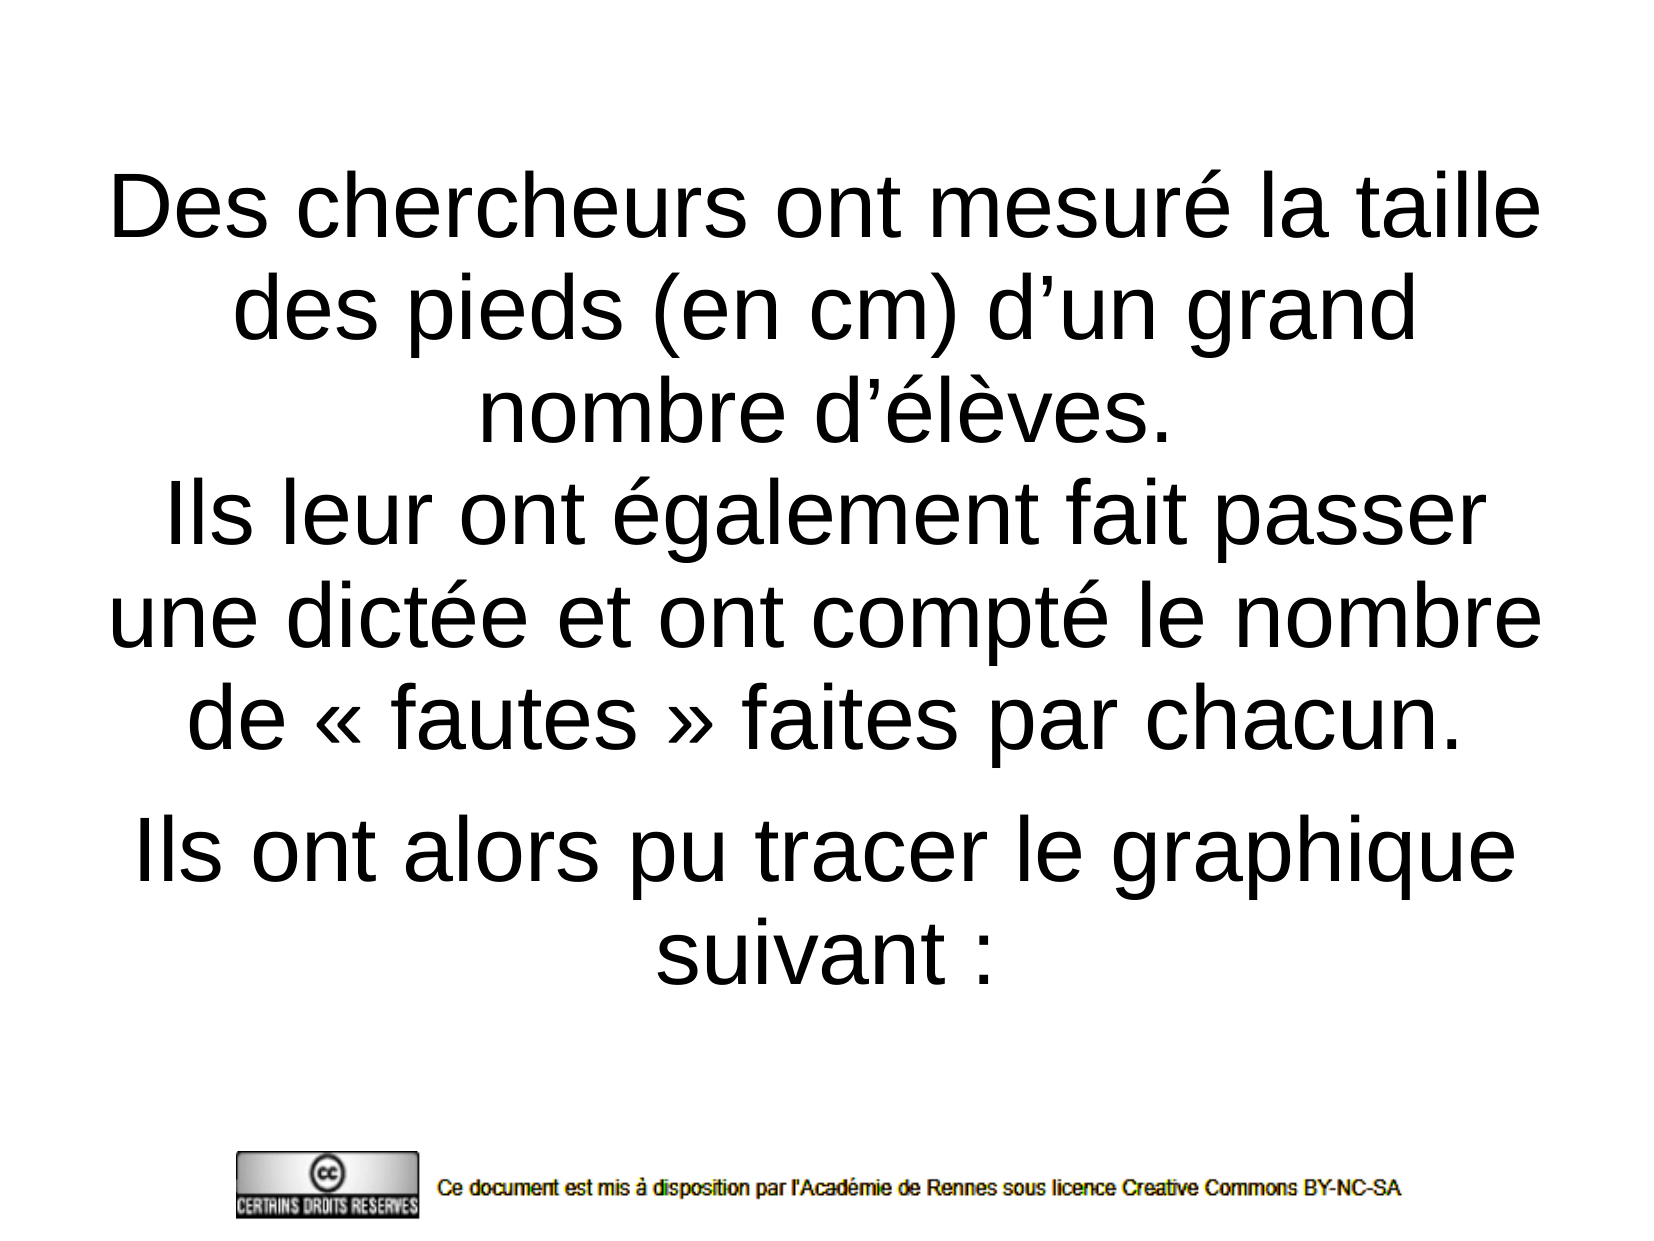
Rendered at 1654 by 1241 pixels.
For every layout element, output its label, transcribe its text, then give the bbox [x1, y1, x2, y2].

picture [236, 1151, 1418, 1228]
subtitle Des chercheurs ont mesuré la taille des pieds (en cm) d’un grand nombre d’élèves. Ils leur ont également fait passer une dictée et ont compté le nombre de « fautes » faites par chacun. Ils ont alors pu tracer le graphique suivant : [82, 49, 1571, 1109]
